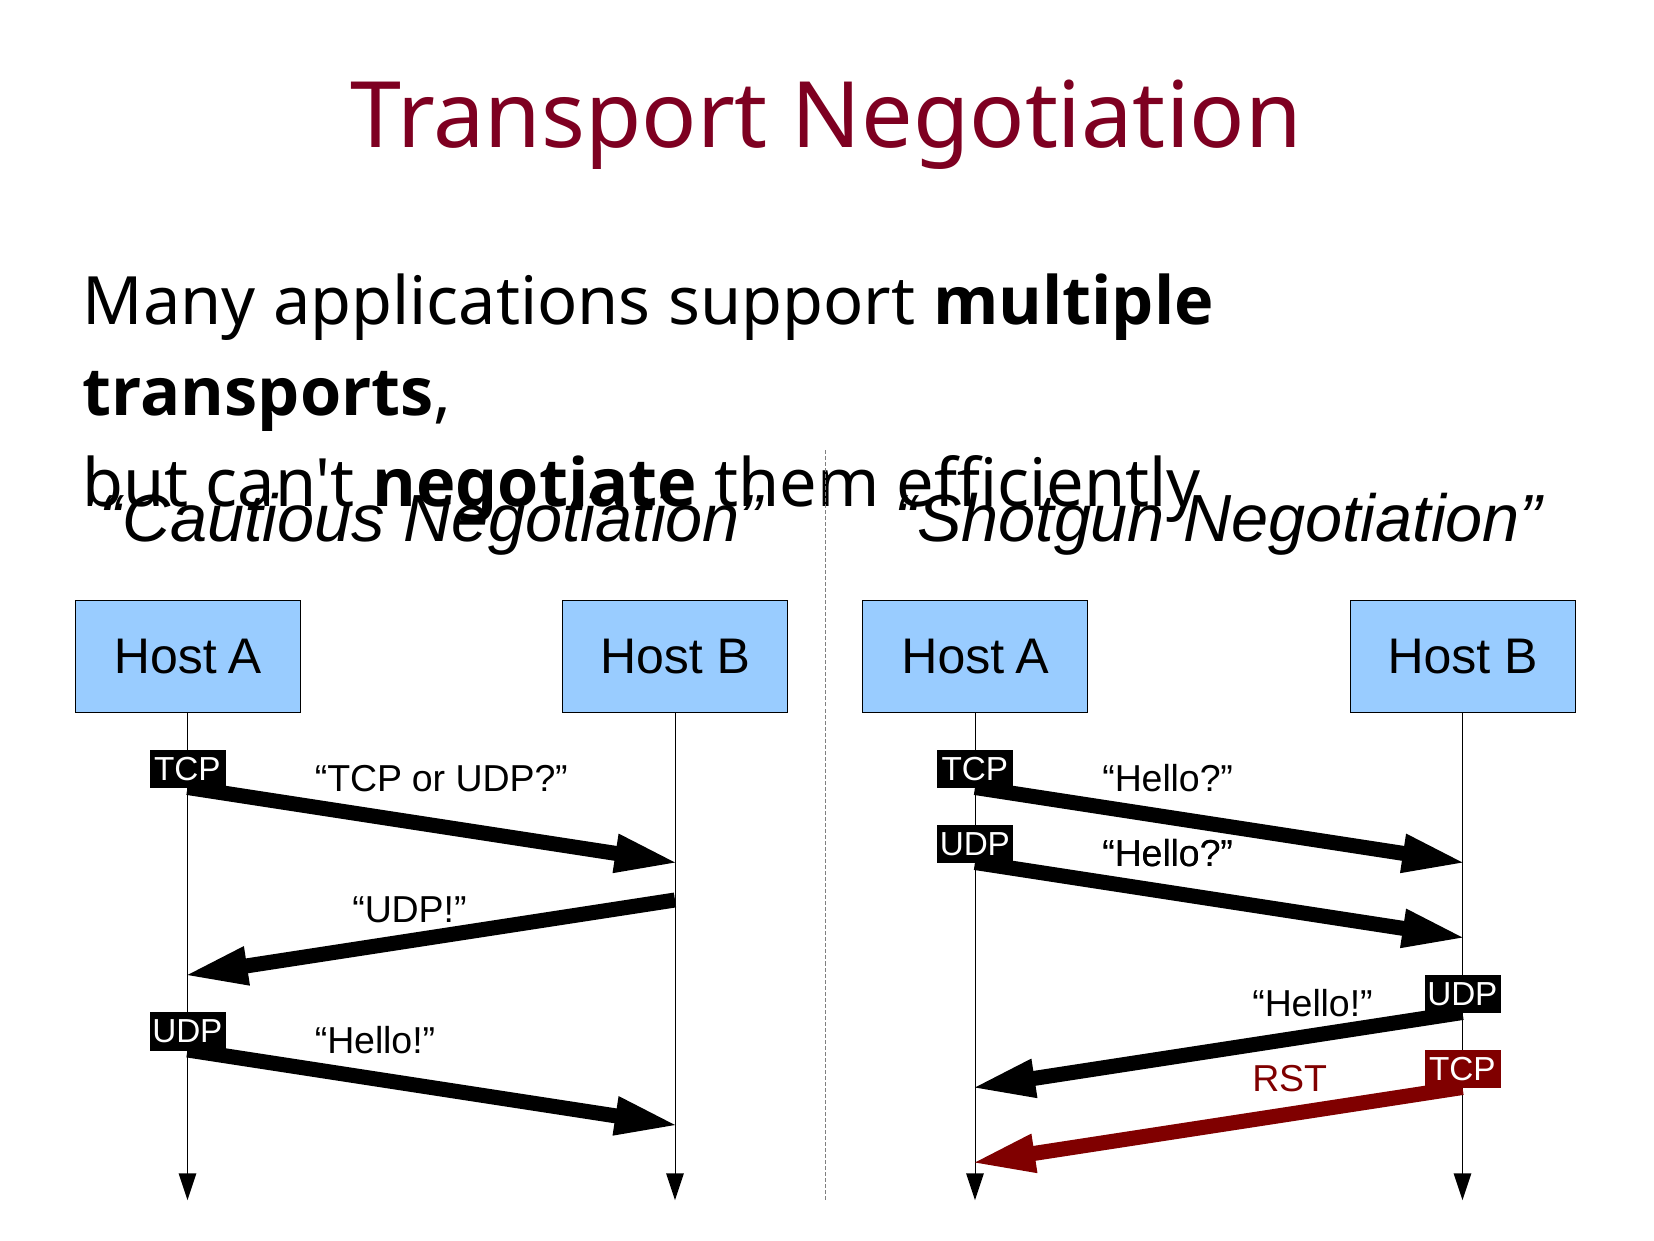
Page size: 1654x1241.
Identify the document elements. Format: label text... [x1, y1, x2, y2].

text_box UDP [150, 1012, 226, 1051]
text_box UDP [937, 825, 1013, 863]
text_box TCP [937, 750, 1013, 788]
text_box “Hello?” [1087, 825, 1388, 882]
text_box TCP [150, 750, 226, 788]
text_box “Hello!” [1237, 975, 1538, 1032]
text_box “Shotgun Negotiation” [862, 473, 1576, 563]
text_box Host B [562, 600, 788, 713]
title Transport Negotiation [82, 8, 1571, 216]
text_box “Hello?” [1087, 750, 1388, 807]
list Many applications support multiple transports, but can't negotiate them efficiently [82, 253, 1576, 432]
text_box Host A [75, 600, 301, 713]
text_box Host A [862, 600, 1088, 713]
text_box “Cautious Negotiation” [75, 473, 788, 563]
text_box RST [1237, 1050, 1538, 1107]
text_box Host B [1350, 600, 1576, 713]
text_box “TCP or UDP?” [300, 750, 601, 807]
text_box “Hello!” [300, 1012, 676, 1070]
text_box “UDP!” [337, 880, 638, 938]
